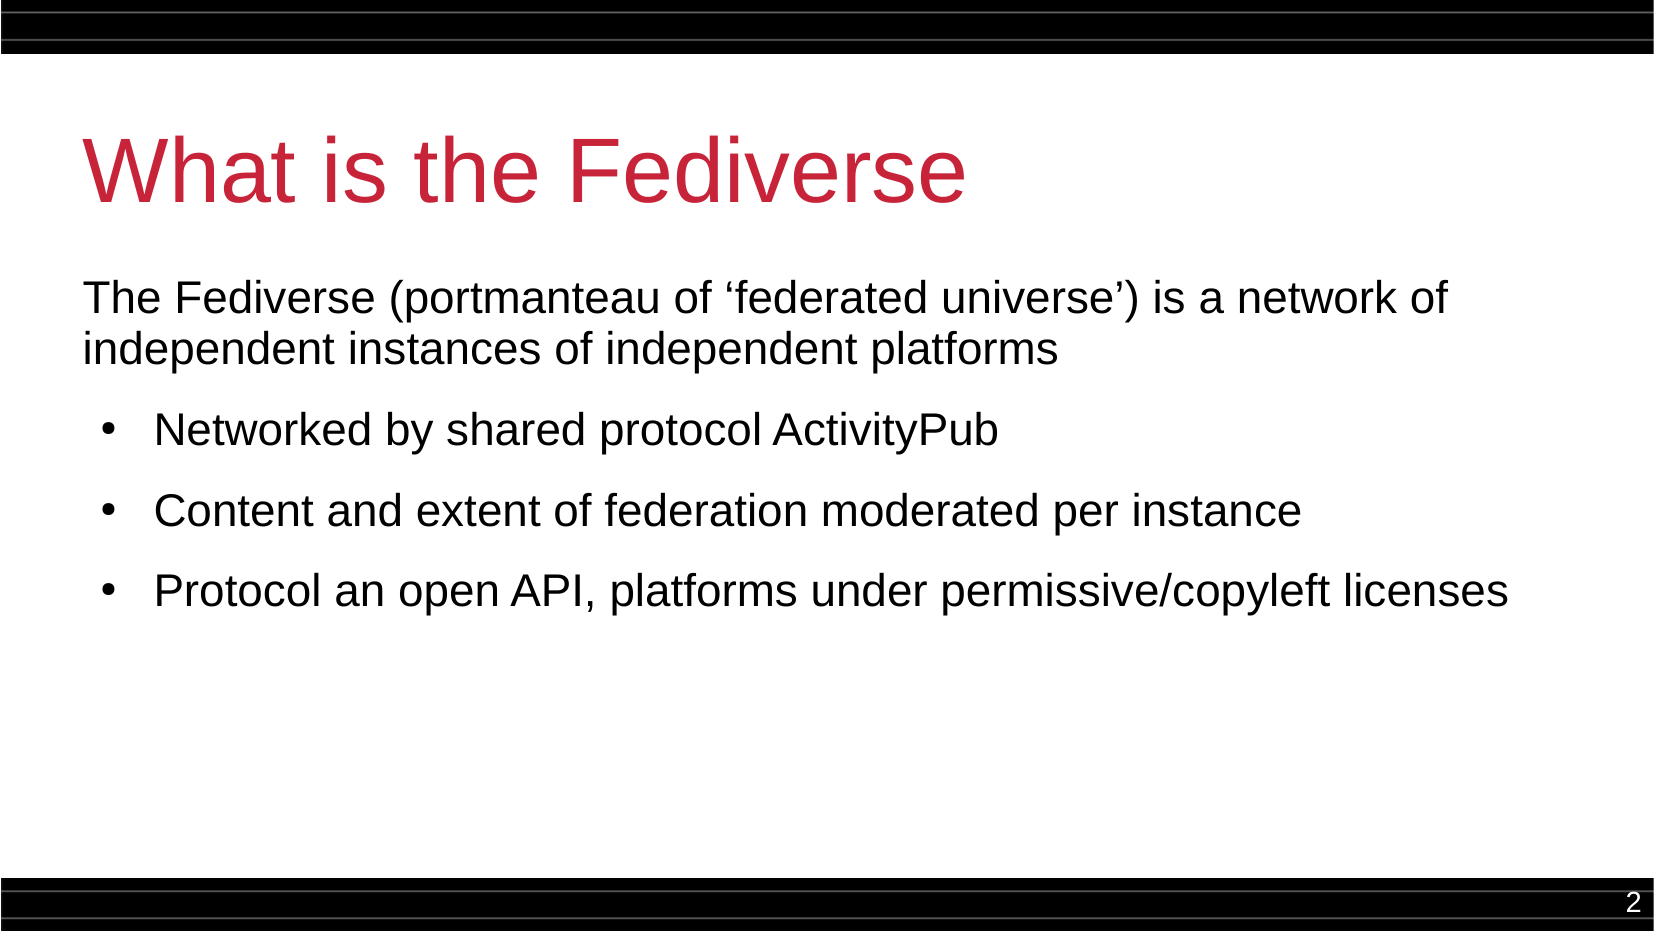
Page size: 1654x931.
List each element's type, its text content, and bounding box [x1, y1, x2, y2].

title What is the Fediverse [82, 92, 1571, 249]
picture [1, 0, 1654, 54]
list The Fediverse (portmanteau of ‘federated universe’) is a network of independent instances of independent platforms Networked by shared protocol ActivityPub Content and extent of federation moderated per instance Protocol an open API, platforms under permissive/copyleft licenses [82, 271, 1571, 851]
picture [1, 878, 1654, 931]
